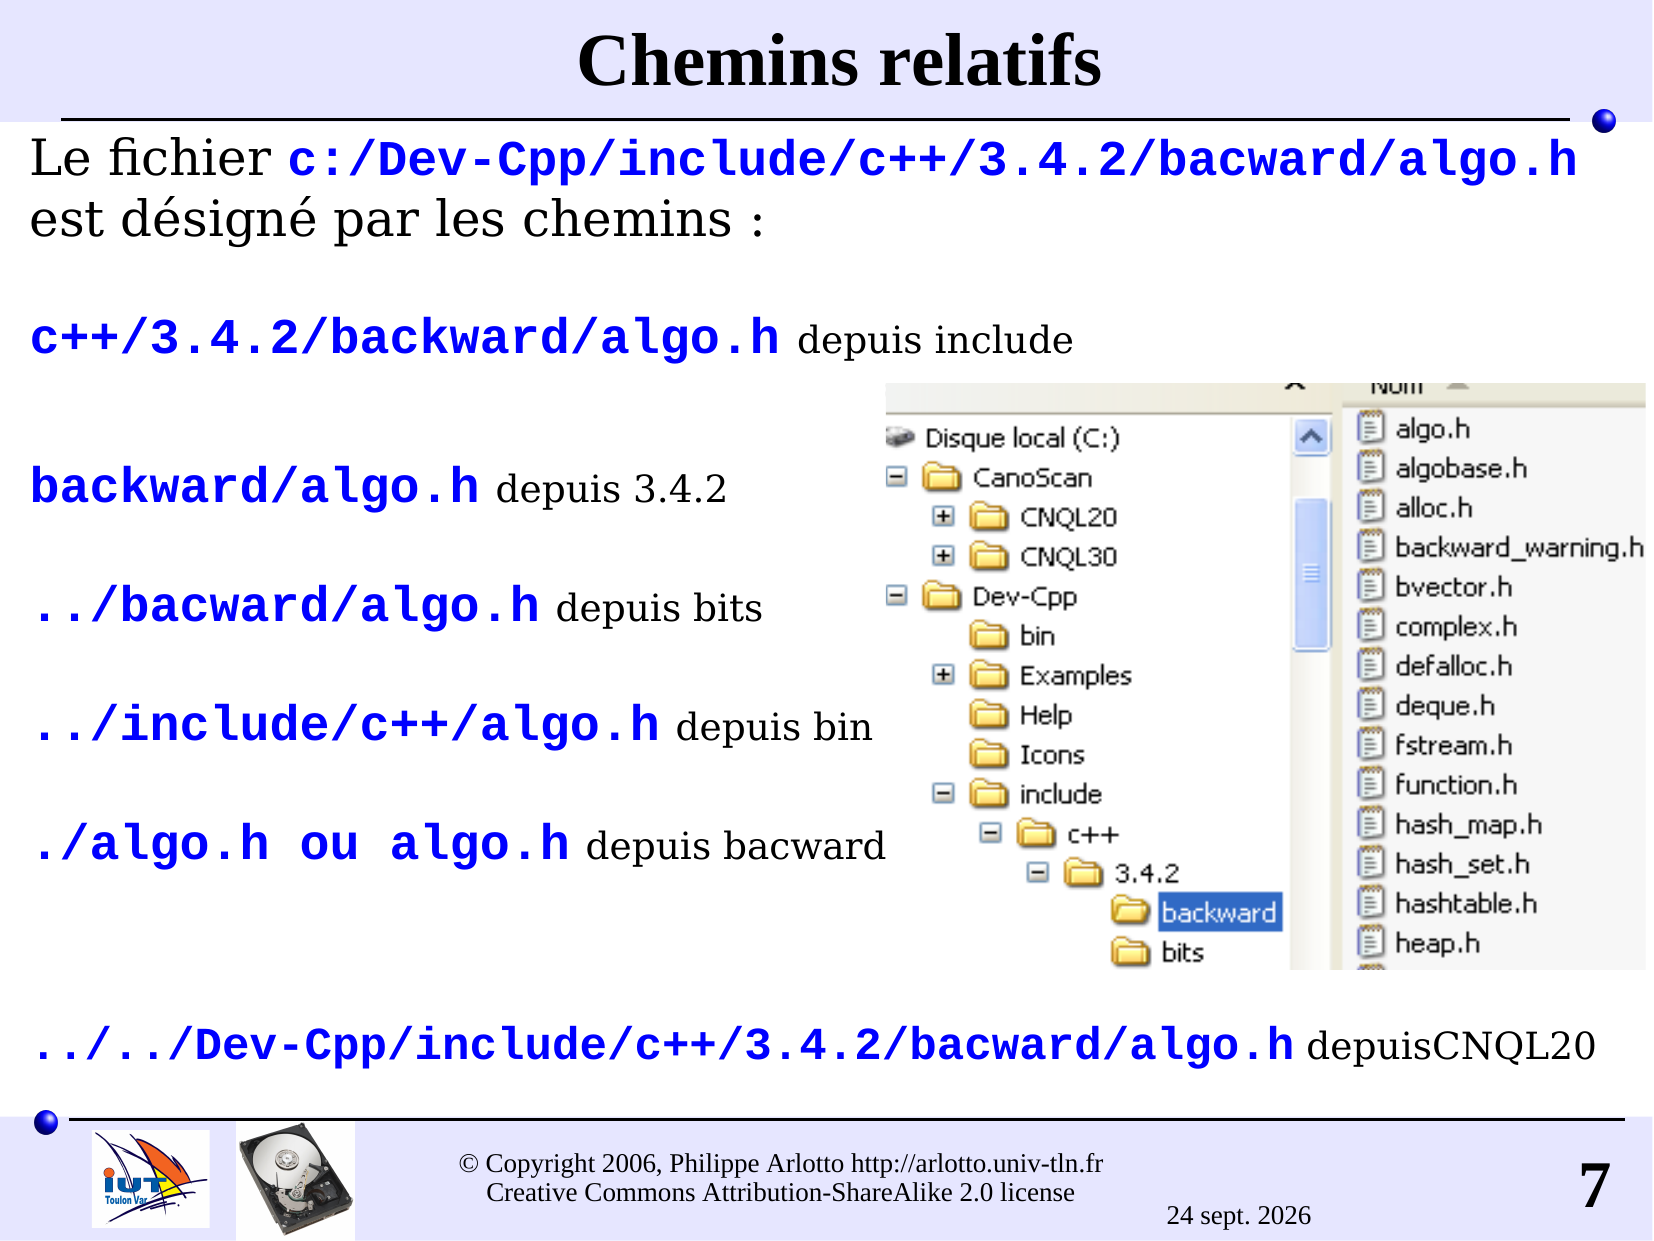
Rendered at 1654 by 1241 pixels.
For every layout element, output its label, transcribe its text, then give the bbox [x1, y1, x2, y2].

picture [236, 1121, 355, 1241]
picture [885, 383, 1646, 970]
text_box Le fichier c:/Dev-Cpp/include/c++/3.4.2/bacward/algo.h est désigné par les chemins : c++/3.4.2/backward/algo.h depuis include backward/algo.h depuis 3.4.2 ../bacward/algo.h depuis bits ../include/c++/algo.h depuis bin ./algo.h ou algo.h depuis bacward ../../Dev-Cpp/include/c++/3.4.2/bacward/algo.h depuisCNQL20 [29, 128, 1598, 1074]
title Chemins relatifs [95, 14, 1585, 107]
